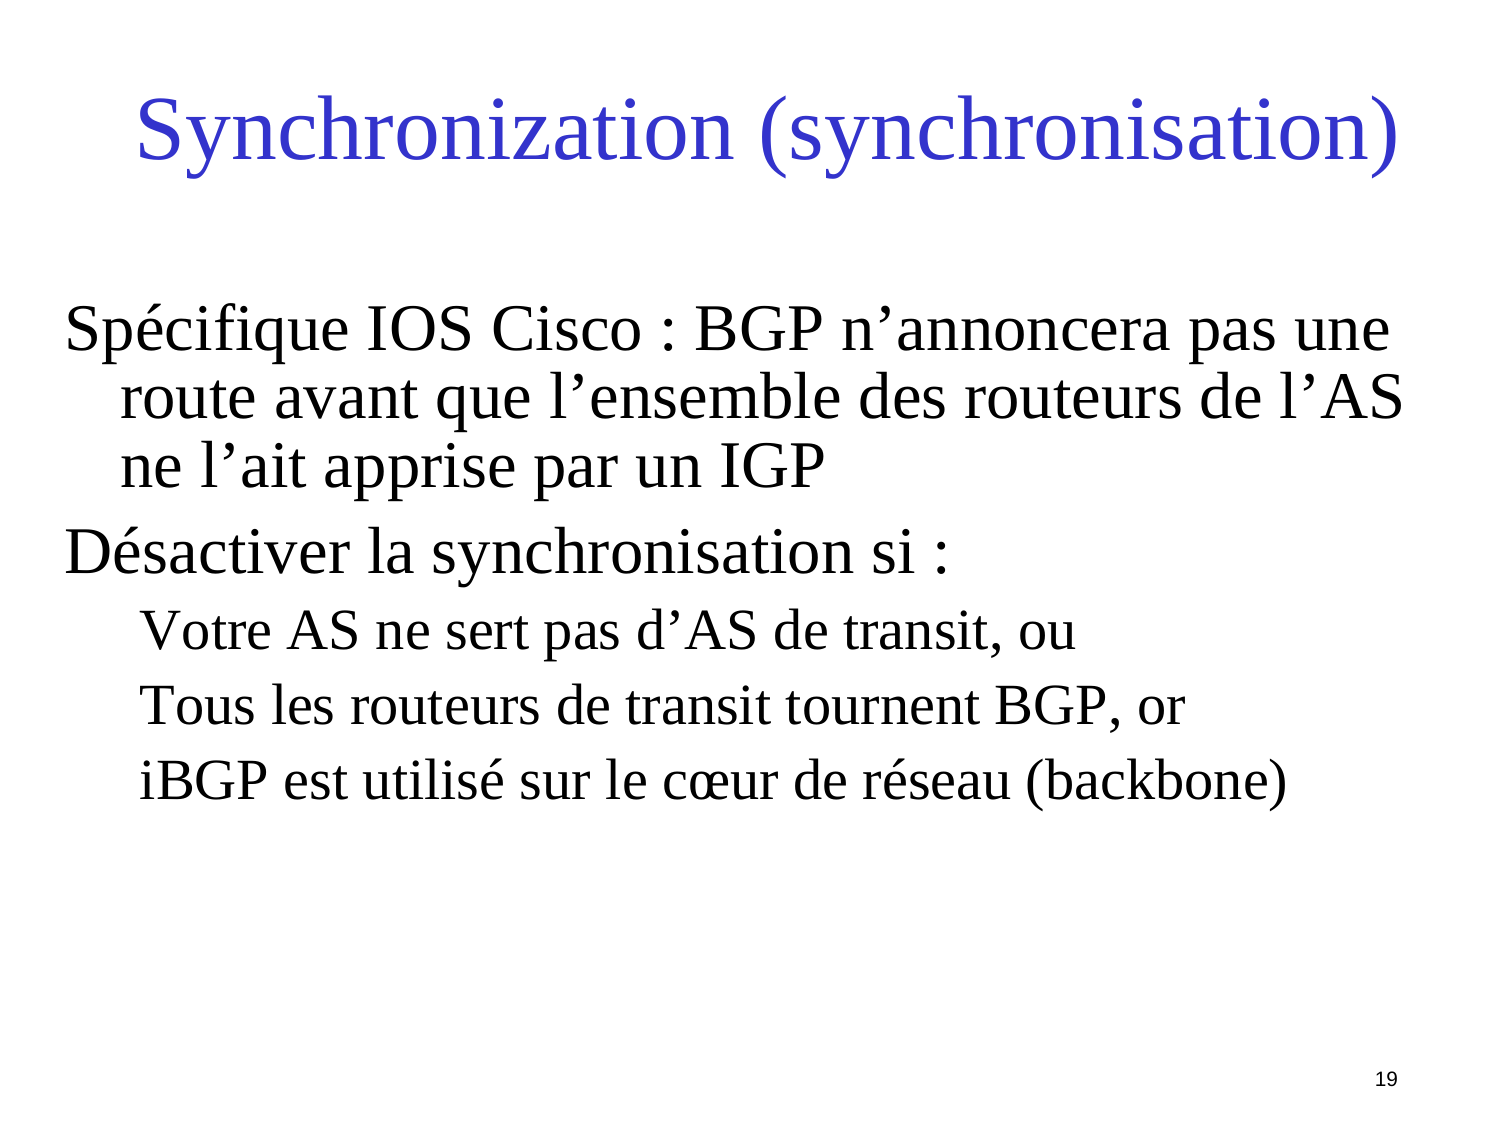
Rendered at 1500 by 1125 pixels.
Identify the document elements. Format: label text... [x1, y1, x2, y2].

list Spécifique IOS Cisco : BGP n’annoncera pas une route avant que l’ensemble des routeurs de l’AS ne l’ait apprise par un IGP Désactiver la synchronisation si : Votre AS ne sert pas d’AS de transit, ou Tous les routeurs de transit tournent BGP, or iBGP est utilisé sur le cœur de réseau (backbone)‏ [50, 287, 1450, 1013]
title Synchronization (synchronisation)‏ [87, 37, 1450, 225]
